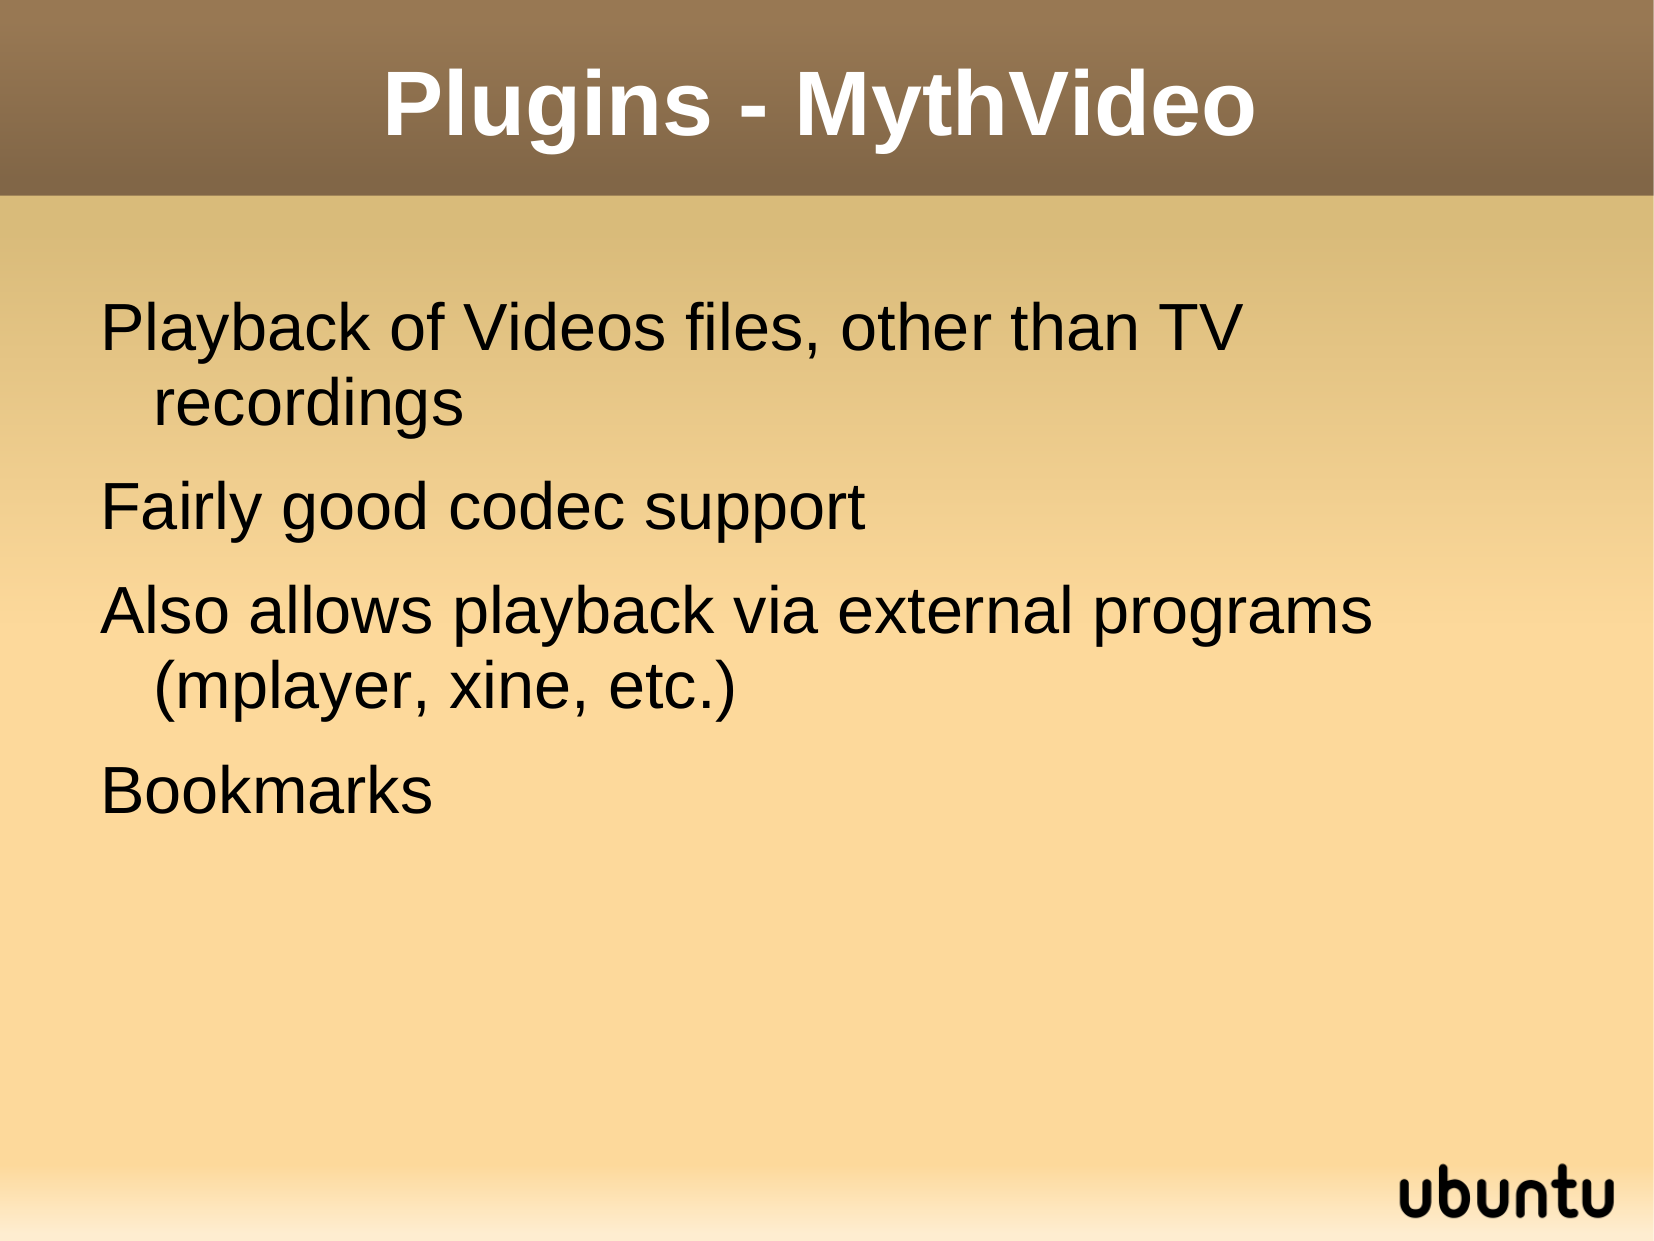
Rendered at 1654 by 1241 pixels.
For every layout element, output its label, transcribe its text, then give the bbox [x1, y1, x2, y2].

list Playback of Videos files, other than TV recordings Fairly good codec support Also allows playback via external programs (mplayer, xine, etc.) Bookmarks [82, 290, 1571, 1094]
picture [0, 0, 1654, 1241]
title Plugins - MythVideo [76, 7, 1565, 200]
